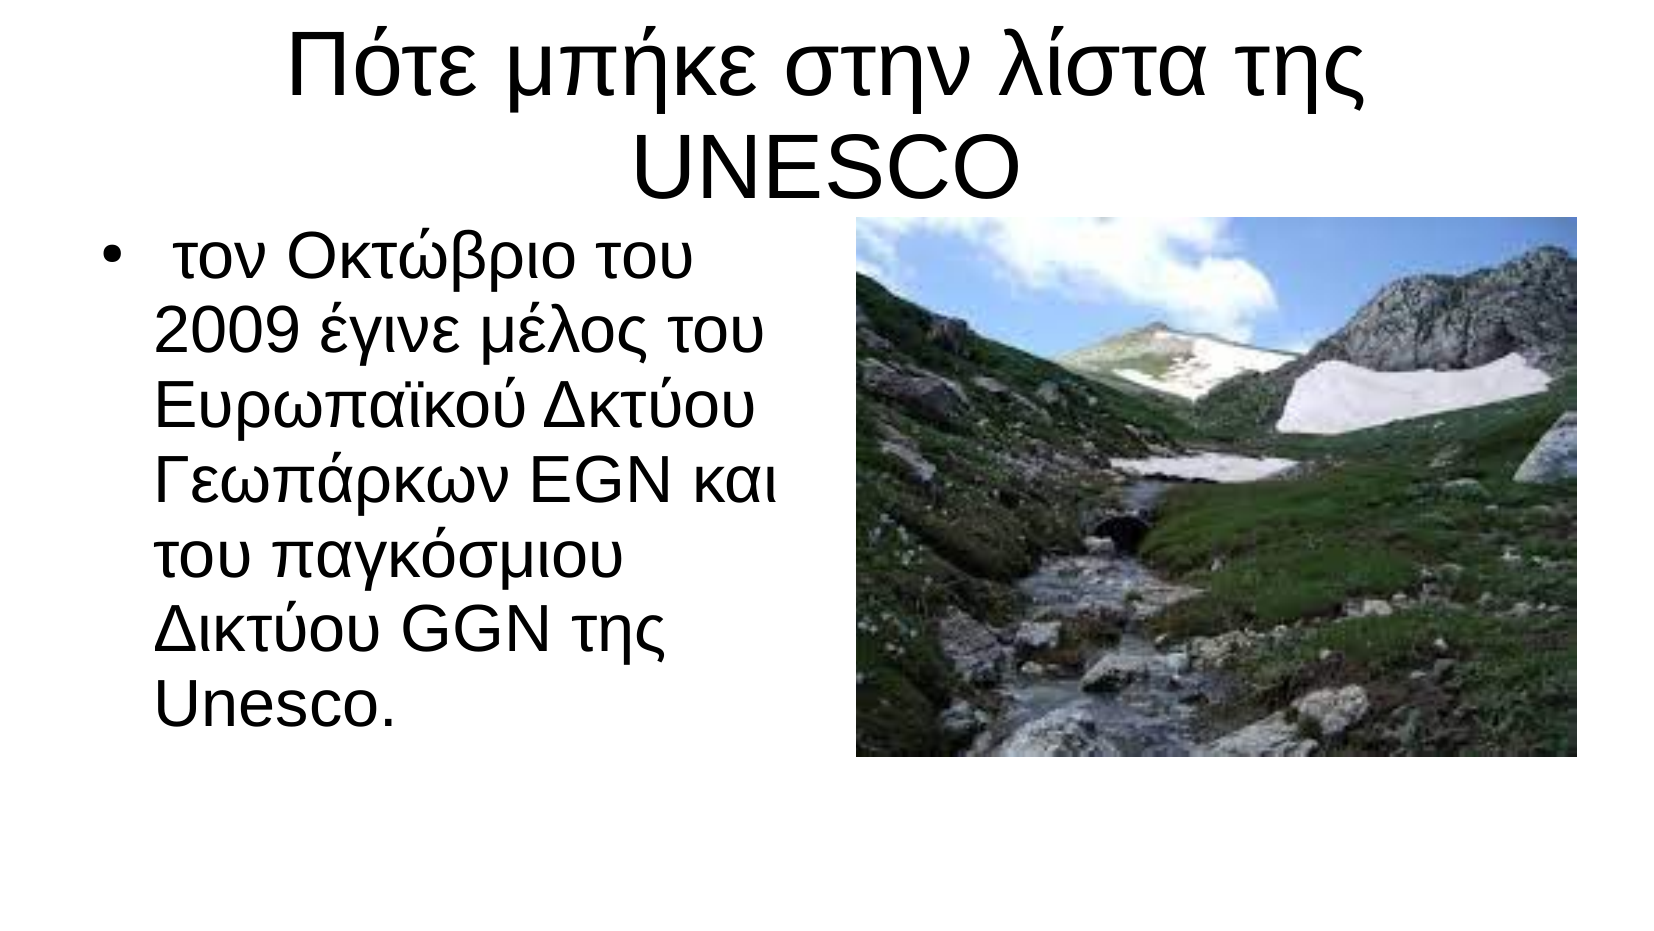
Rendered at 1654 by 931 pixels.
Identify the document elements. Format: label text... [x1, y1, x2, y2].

title Πότε μπήκε στην λίστα της UNESCO [82, 12, 1571, 218]
list τον Οκτώβριο του 2009 έγινε μέλος του Ευρωπαϊκού Δκτύου Γεωπάρκων EGN και του παγκόσμιου Δικτύου GGN της Unesco. [82, 217, 809, 758]
picture [856, 217, 1577, 758]
